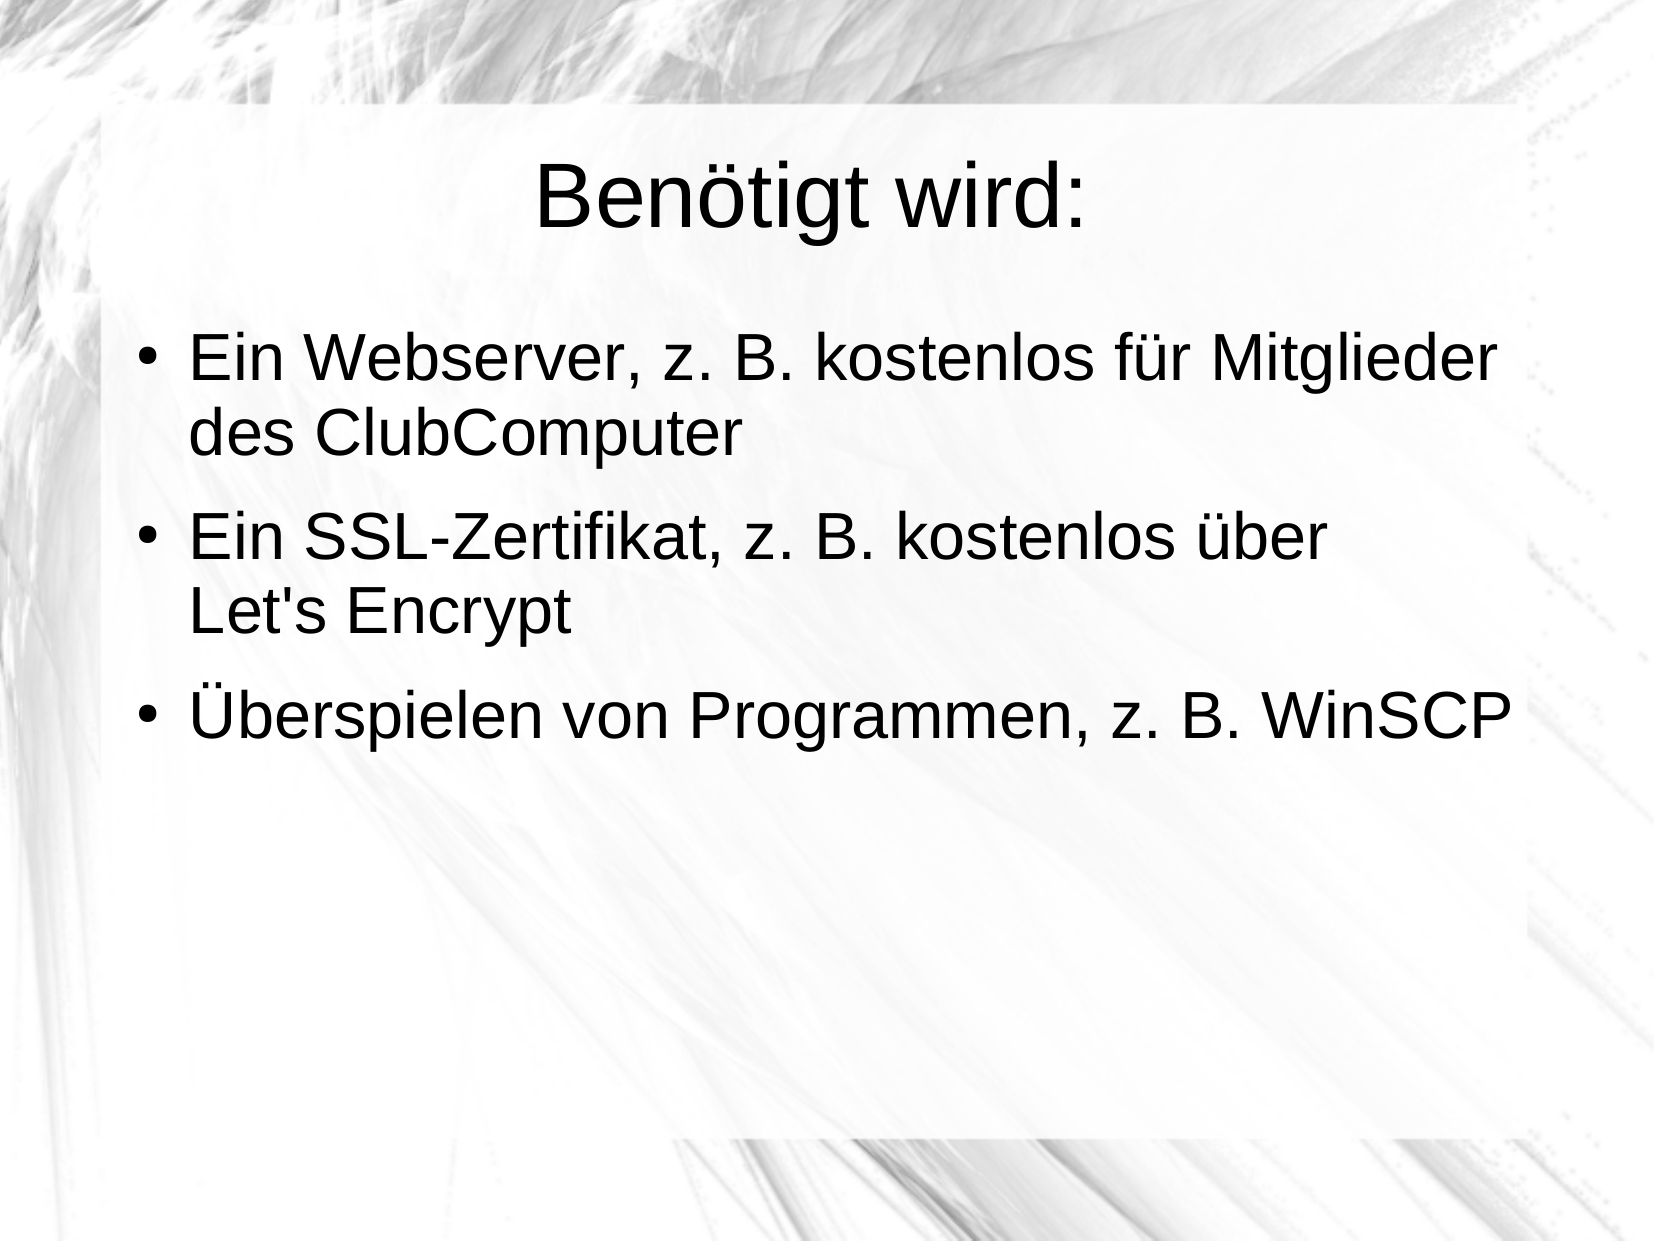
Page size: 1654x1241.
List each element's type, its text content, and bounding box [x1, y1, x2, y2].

picture [0, 0, 1654, 1241]
list Ein Webserver, z. B. kostenlos für Mitglieder des ClubComputer Ein SSL-Zertifikat, z. B. kostenlos über Let's Encrypt Überspielen von Programmen, z. B. WinSCP [118, 319, 1571, 1040]
title Benötigt wird: [118, 112, 1506, 281]
